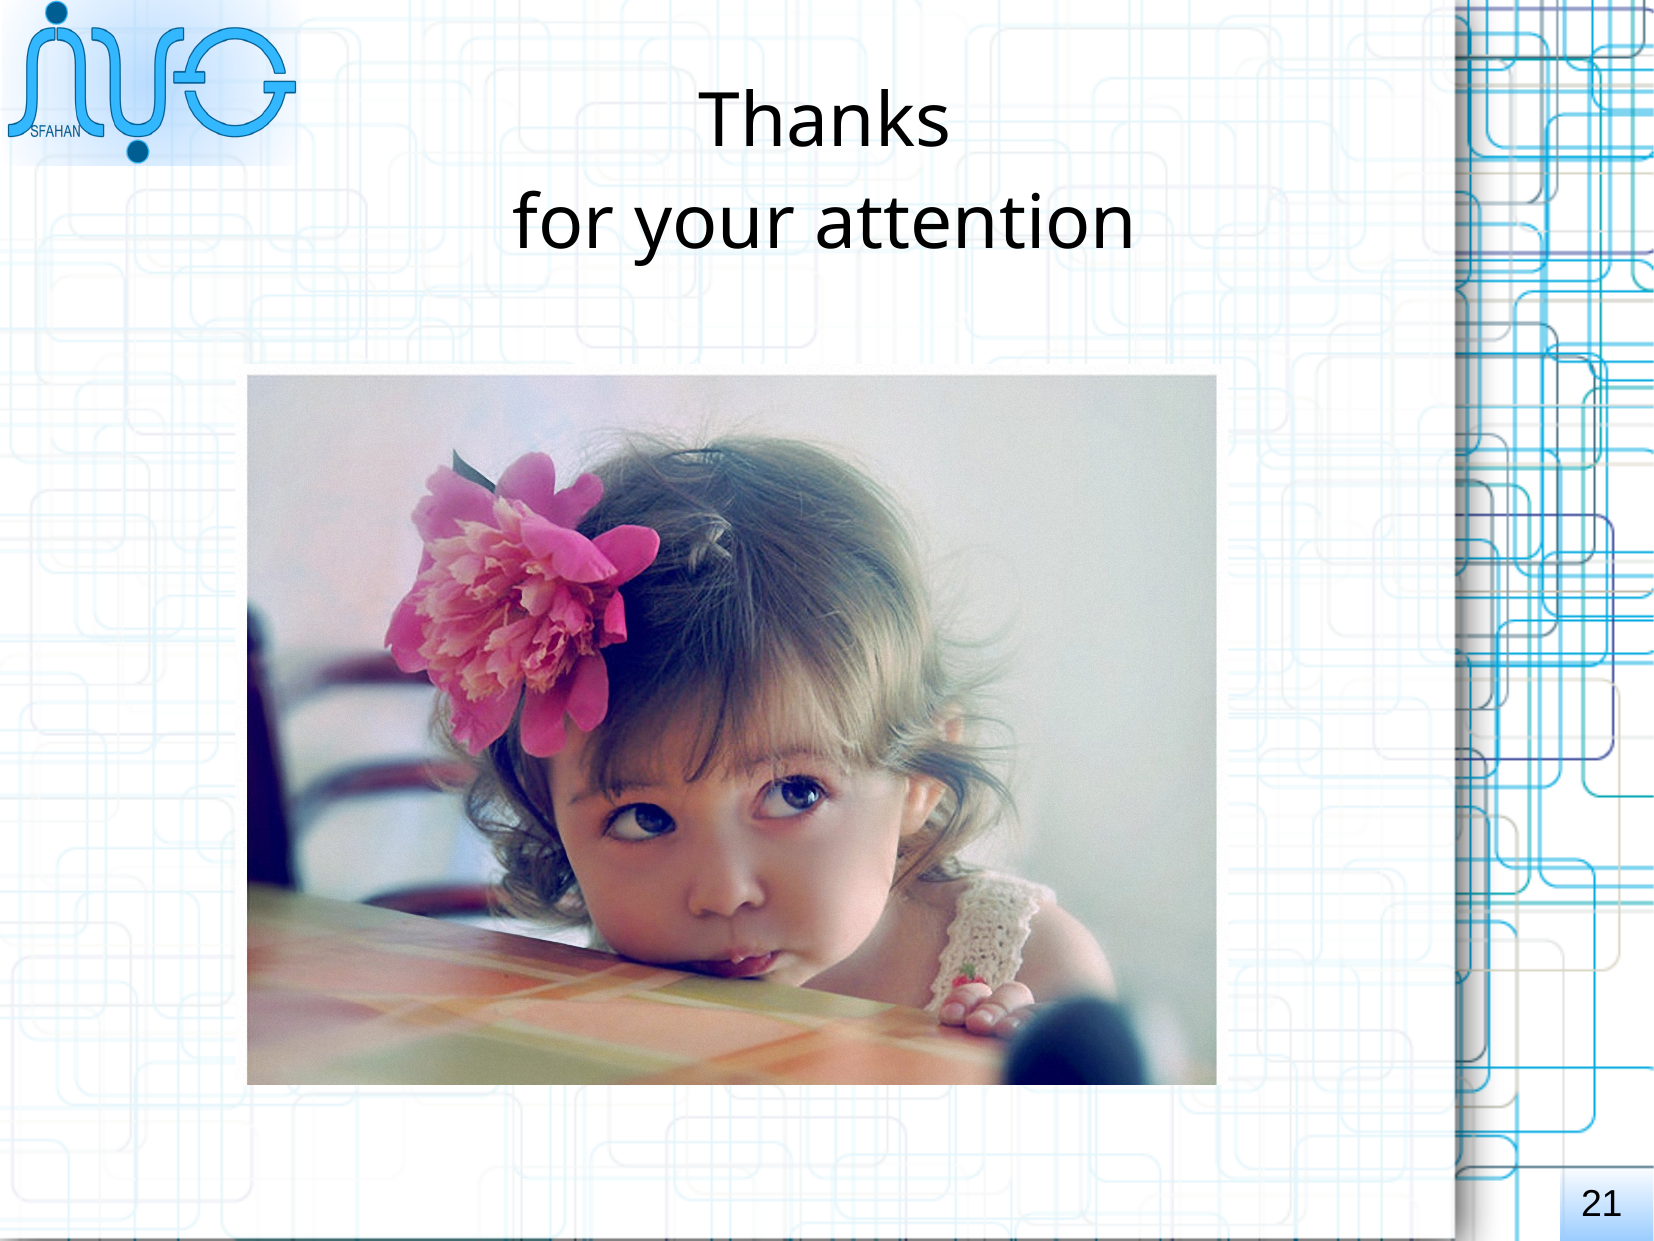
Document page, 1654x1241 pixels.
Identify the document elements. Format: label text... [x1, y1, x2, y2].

subtitle Thanks for your attention [420, 0, 1231, 394]
picture [0, 0, 1654, 1241]
